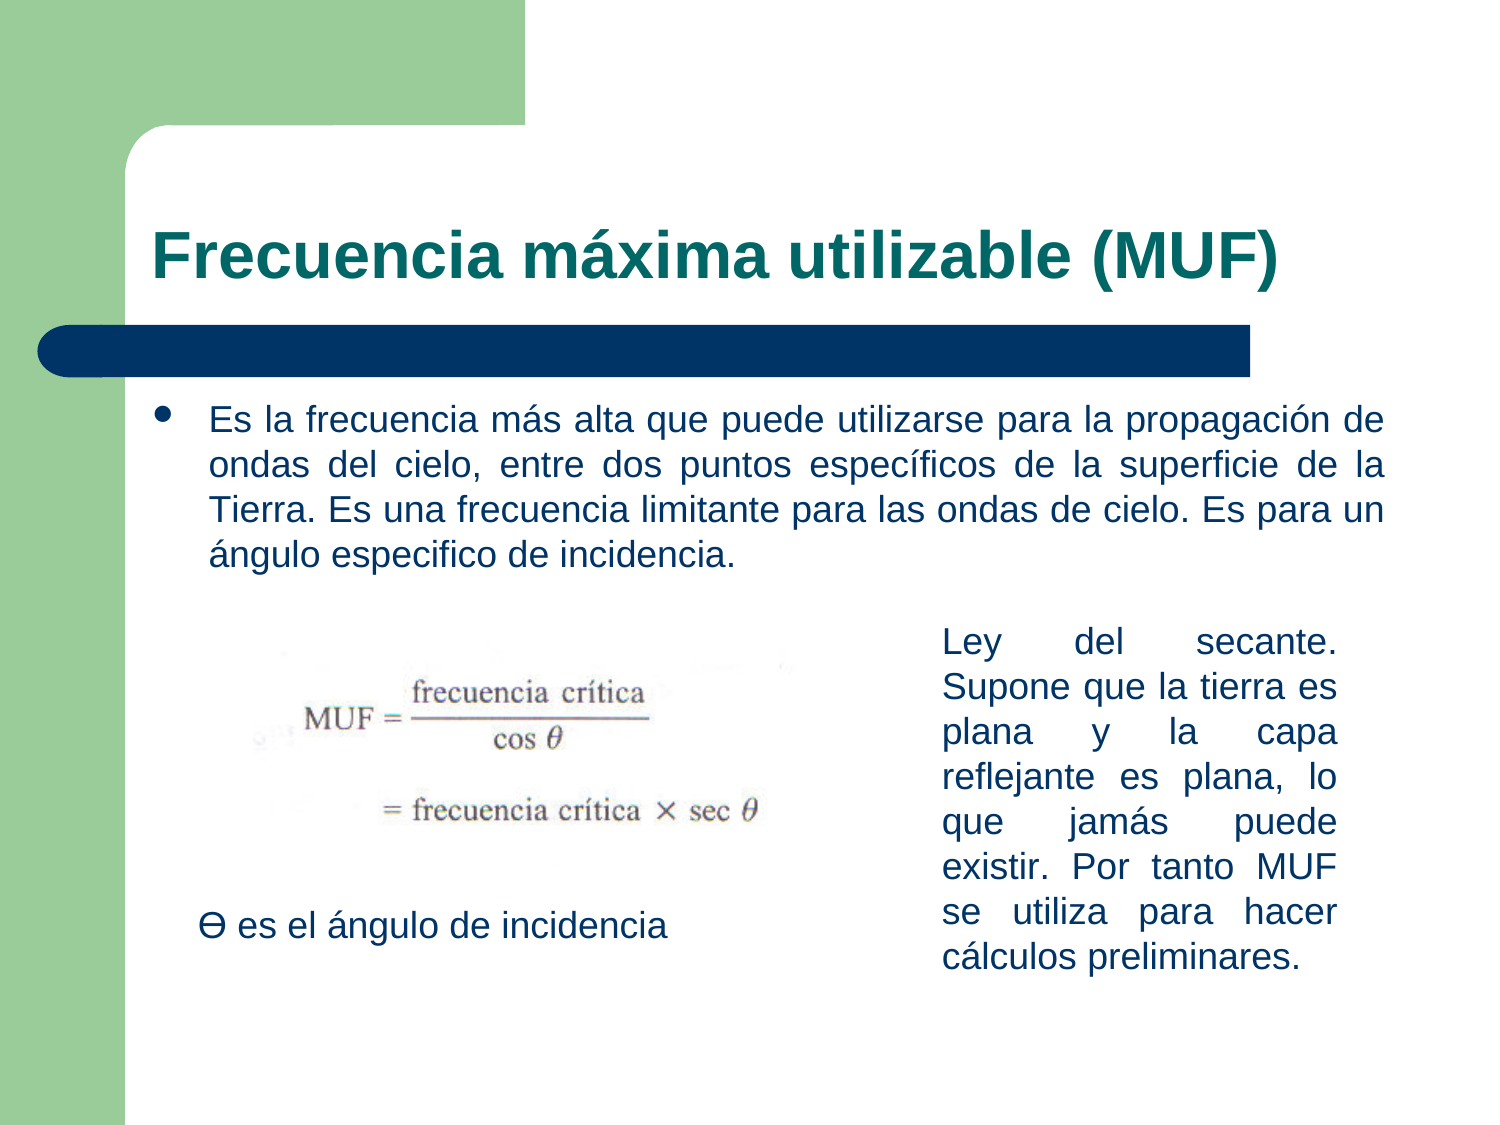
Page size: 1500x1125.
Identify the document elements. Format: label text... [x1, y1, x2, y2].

title Frecuencia máxima utilizable (MUF) [136, 136, 1414, 301]
text_box Ley del secante. Supone que la tierra es plana y la capa reflejante es plana, lo que jamás puede existir. Por tanto MUF se utiliza para hacer cálculos preliminares. [927, 609, 1353, 986]
picture [253, 645, 797, 866]
list Es la frecuencia más alta que puede utilizarse para la propagación de ondas del cielo, entre dos puntos específicos de la superficie de la Tierra. Es una frecuencia limitante para las ondas de cielo. Es para un ángulo especifico de incidencia. [137, 387, 1400, 1035]
text_box Ө es el ángulo de incidencia [183, 893, 762, 954]
